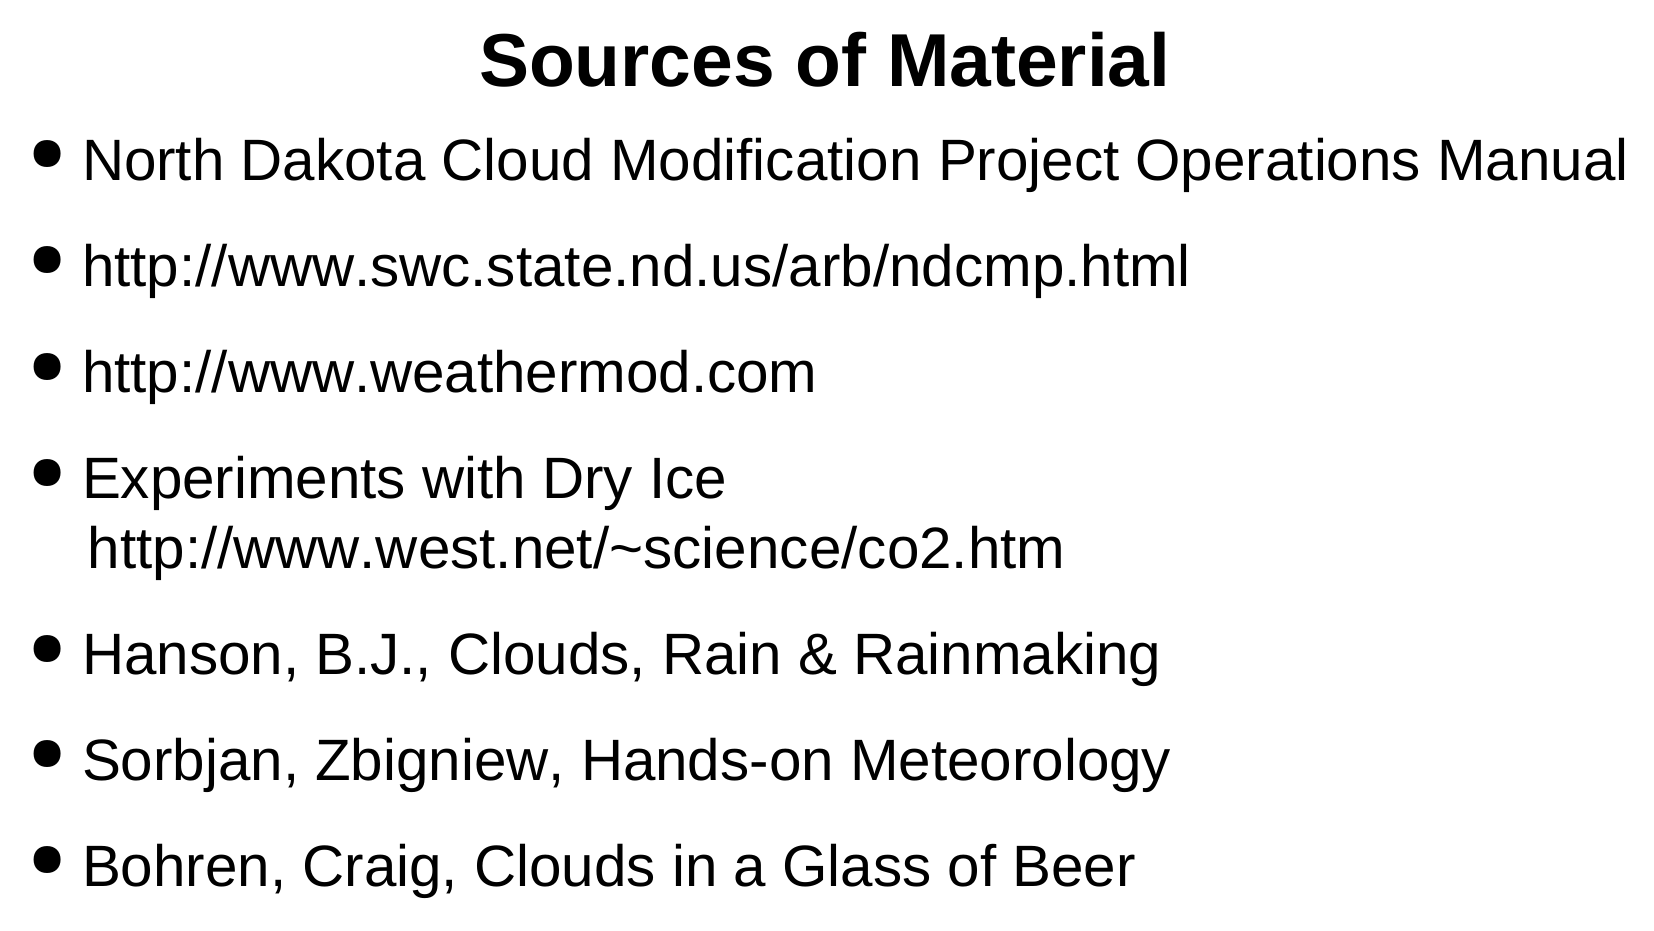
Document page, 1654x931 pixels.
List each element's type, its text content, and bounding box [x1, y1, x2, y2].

text_box North Dakota Cloud Modification Project Operations Manual http://www.swc.state.nd.us/arb/ndcmp.html http://www.weathermod.com Experiments with Dry Ice http://www.west.net/~science/co2.htm Hanson, B.J., Clouds, Rain & Rainmaking Sorbjan, Zbigniew, Hands-on Meteorology Bohren, Craig, Clouds in a Glass of Beer [13, 114, 1650, 906]
title Sources of Material [0, 5, 1654, 107]
